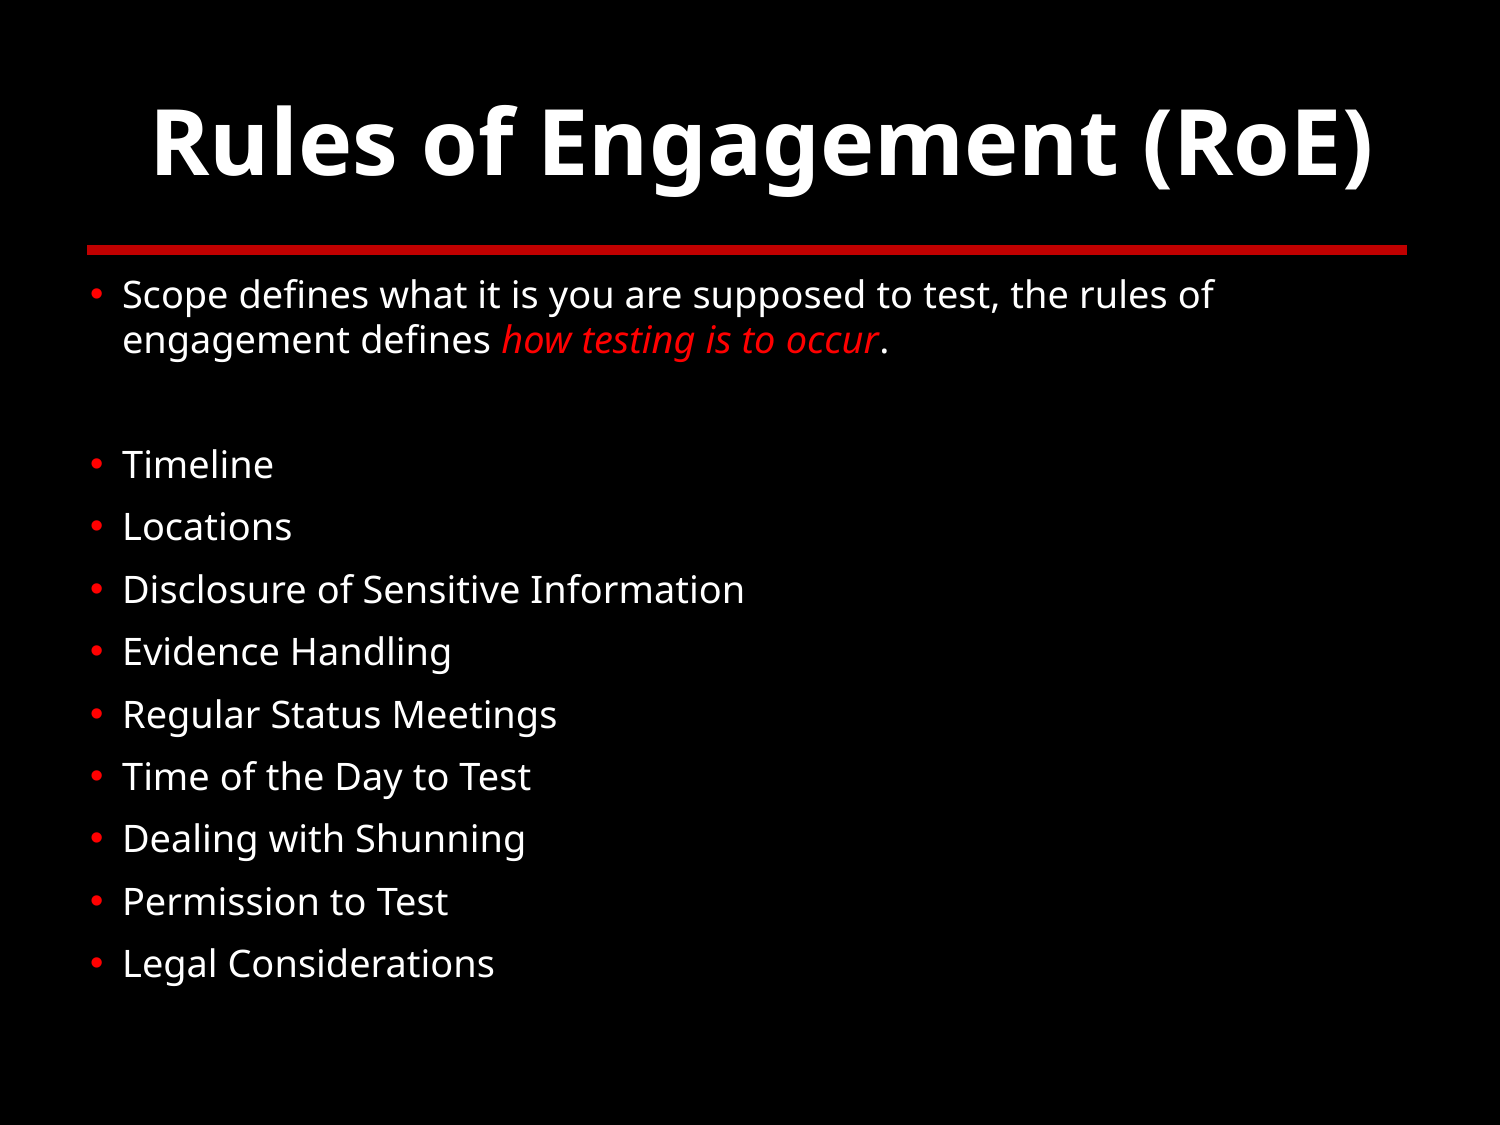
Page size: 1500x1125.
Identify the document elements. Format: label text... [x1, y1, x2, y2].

list Scope defines what it is you are supposed to test, the rules of engagement defines how testing is to occur. Timeline Locations Disclosure of Sensitive Information Evidence Handling Regular Status Meetings Time of the Day to Test Dealing with Shunning Permission to Test Legal Considerations [75, 262, 1425, 1005]
title Rules of Engagement (RoE) [75, 45, 1425, 233]
